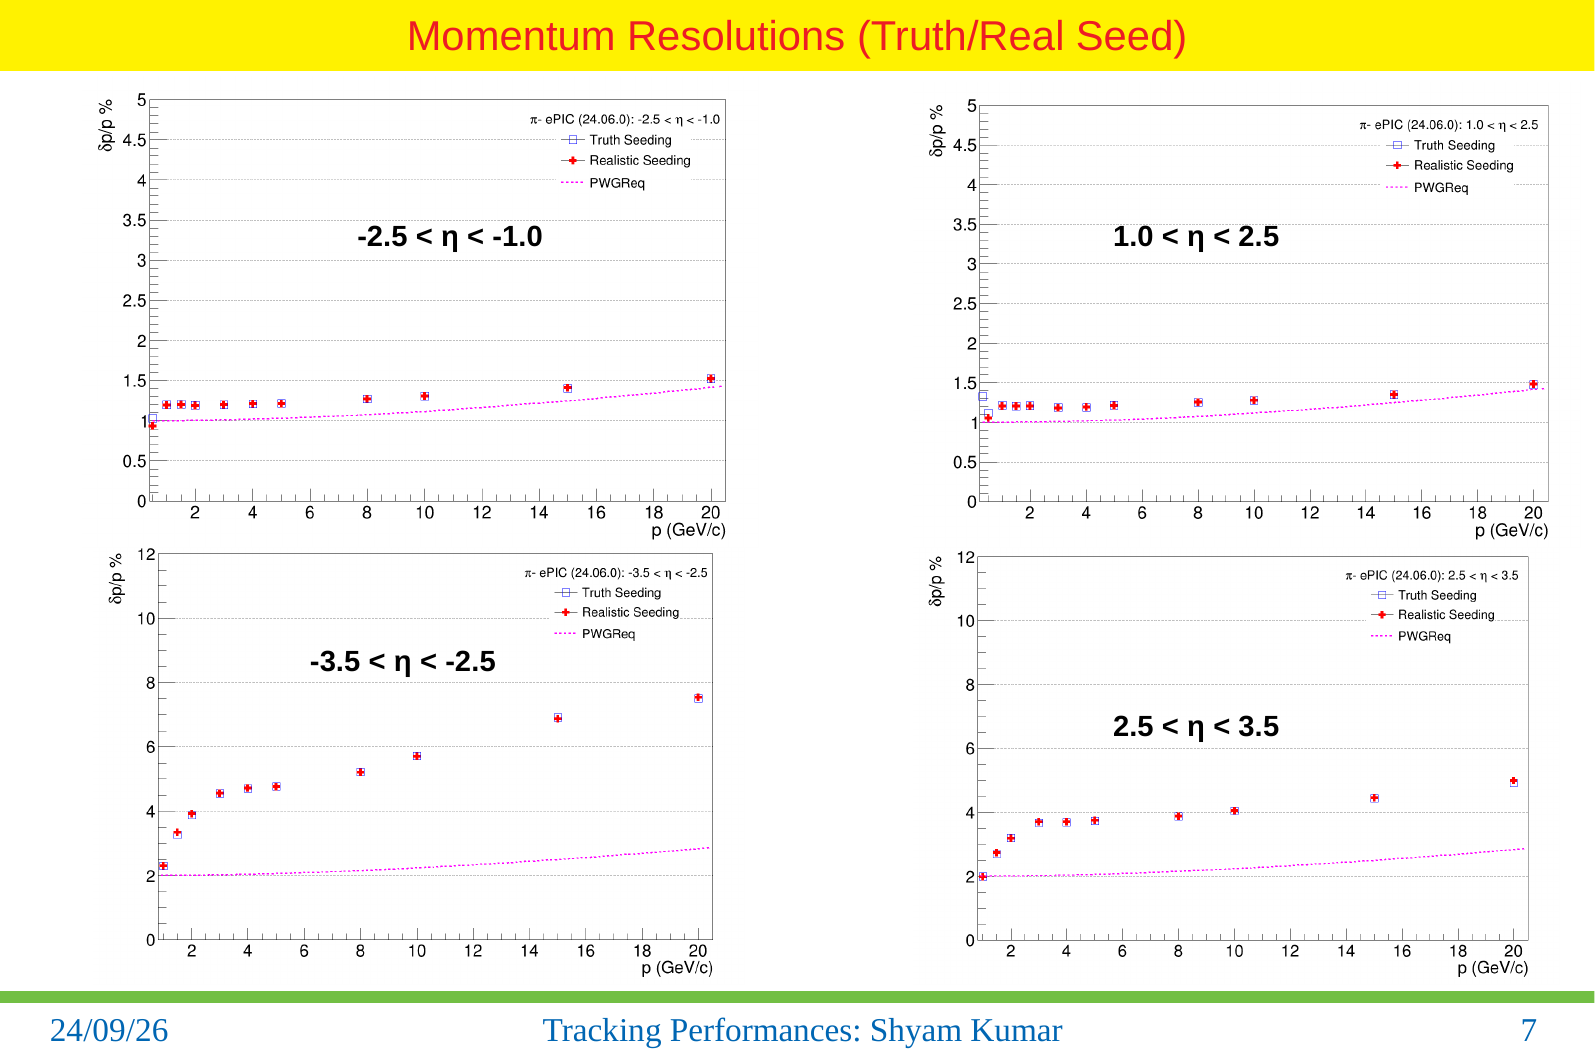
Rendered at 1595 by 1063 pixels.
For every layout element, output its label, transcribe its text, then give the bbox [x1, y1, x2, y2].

picture [82, 76, 759, 985]
text_box -3.5 < η < -2.5 [295, 637, 544, 737]
title Momentum Resolutions (Truth/Real Seed) [0, 0, 1595, 71]
text_box 2.5 < η < 3.5 [1098, 702, 1347, 802]
text_box -2.5 < η < -1.0 [342, 212, 591, 312]
text_box 1.0 < η < 2.5 [1098, 212, 1347, 312]
picture [913, 82, 1581, 985]
